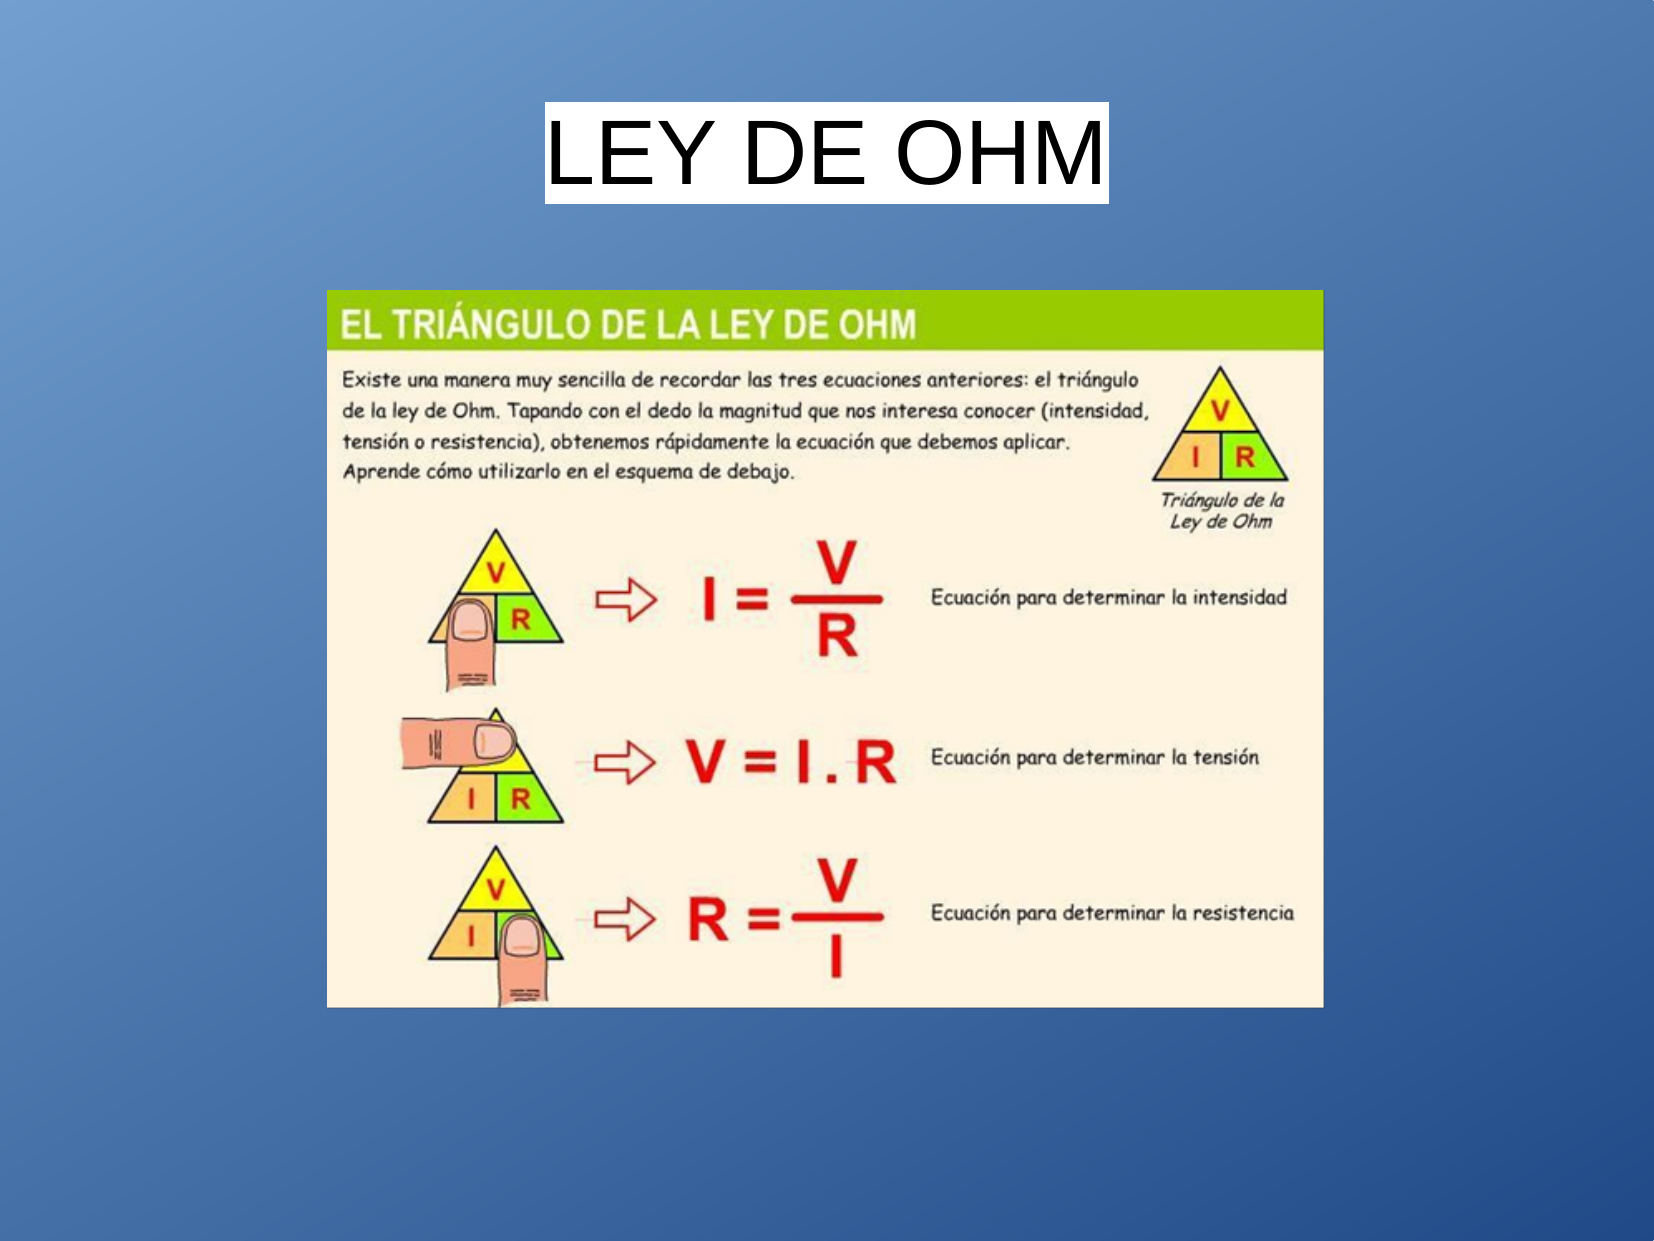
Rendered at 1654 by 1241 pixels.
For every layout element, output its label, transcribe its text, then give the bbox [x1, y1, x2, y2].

picture [327, 290, 1326, 1010]
title LEY DE OHM [82, 49, 1571, 257]
